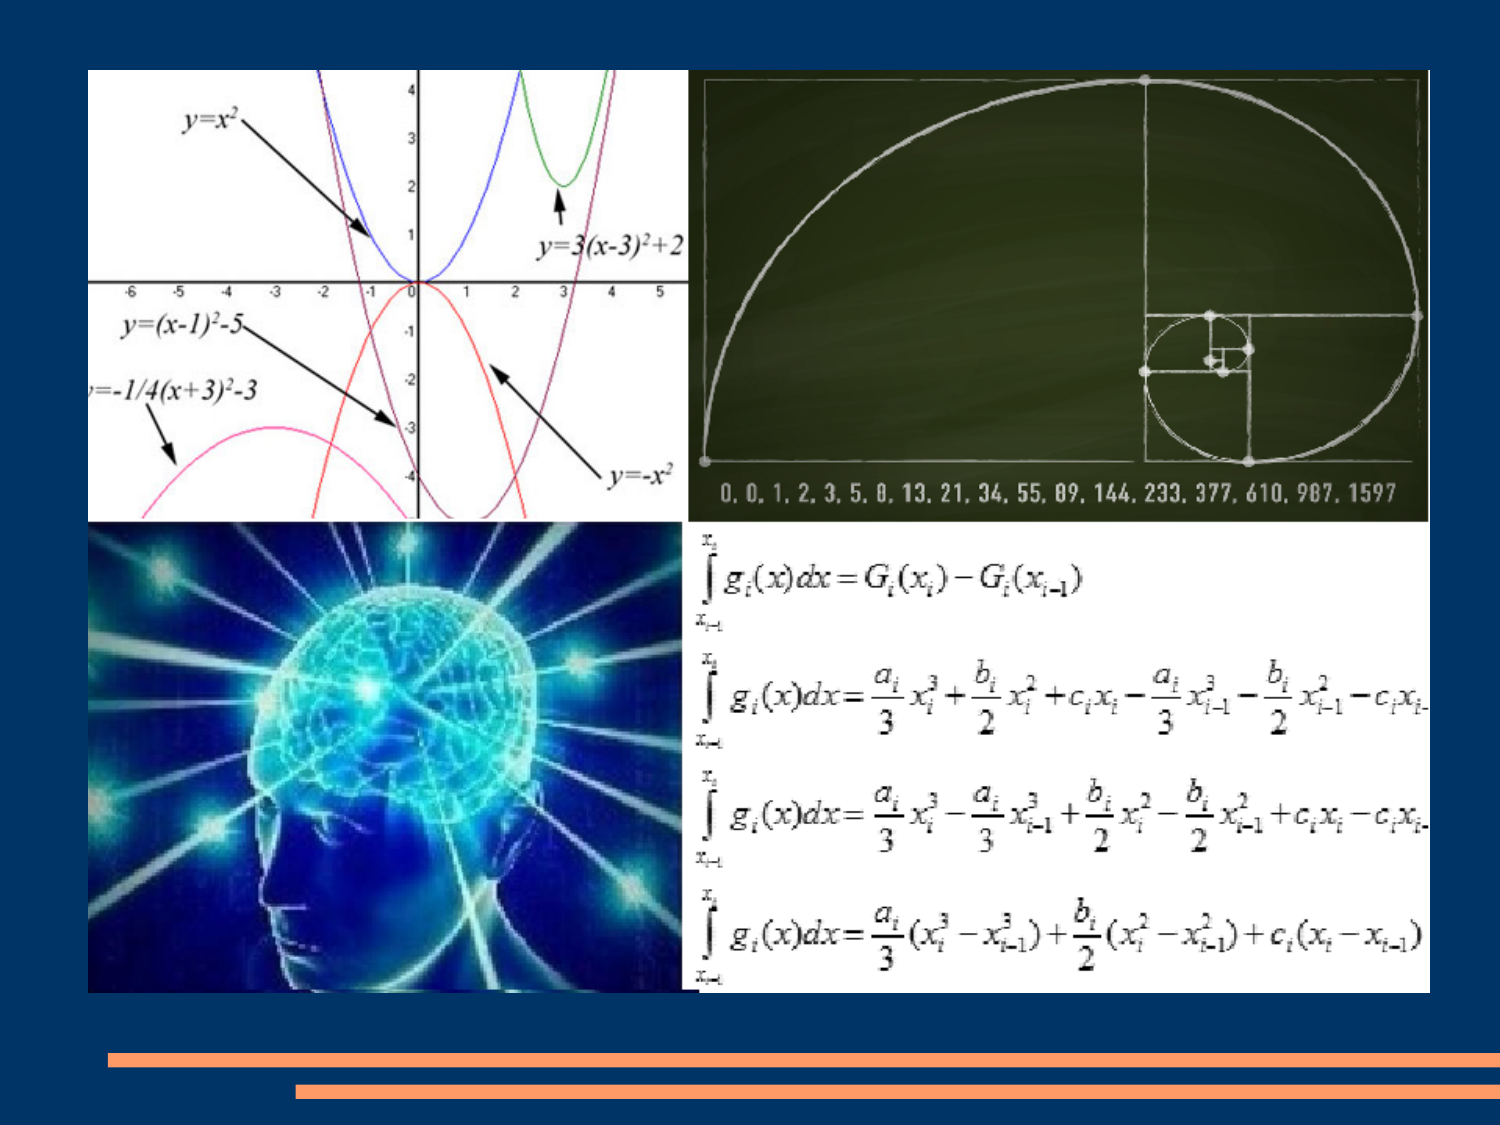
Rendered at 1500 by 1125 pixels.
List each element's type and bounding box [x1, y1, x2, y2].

picture [88, 70, 1430, 993]
